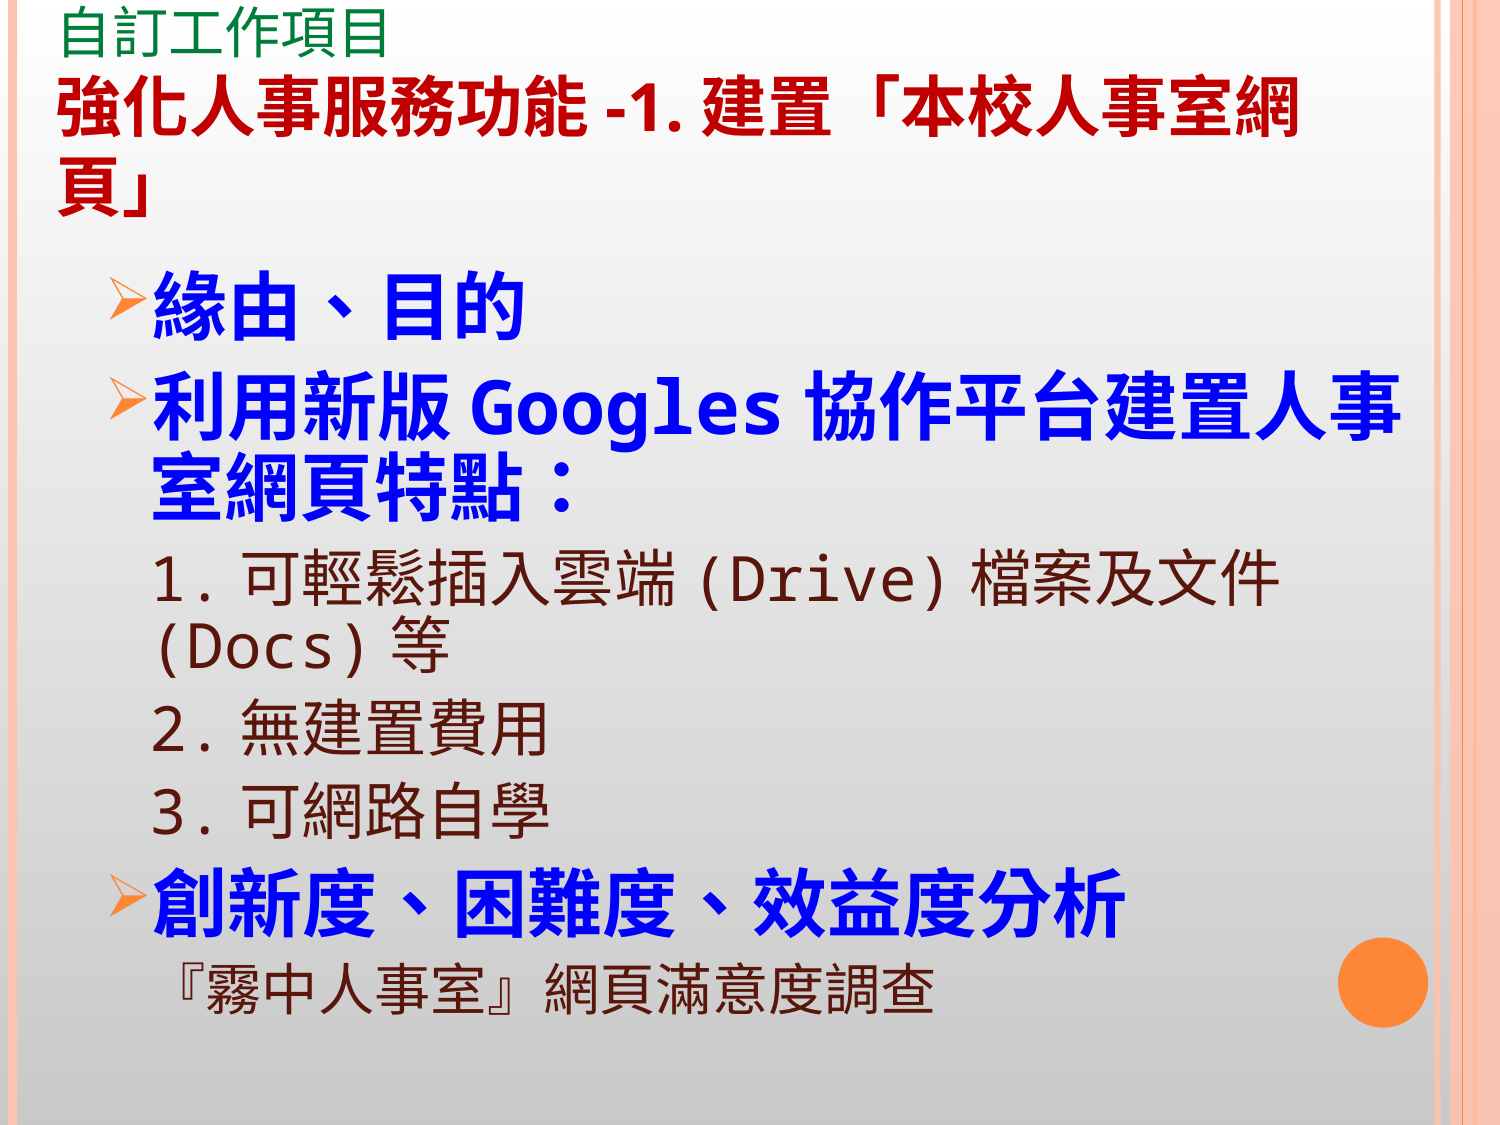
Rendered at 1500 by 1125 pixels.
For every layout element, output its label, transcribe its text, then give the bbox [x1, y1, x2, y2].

title 自訂工作項目 強化人事服務功能-1.建置「本校人事室網頁」 [41, 45, 1412, 233]
list 緣由、目的 利用新版Googles協作平台建置人事室網頁特點： 1.可輕鬆插入雲端(Drive)檔案及文件(Docs)等 2.無建置費用 3.可網路自學 創新度、困難度、效益度分析 『霧中人事室』網頁滿意度調查 [29, 262, 1436, 1062]
